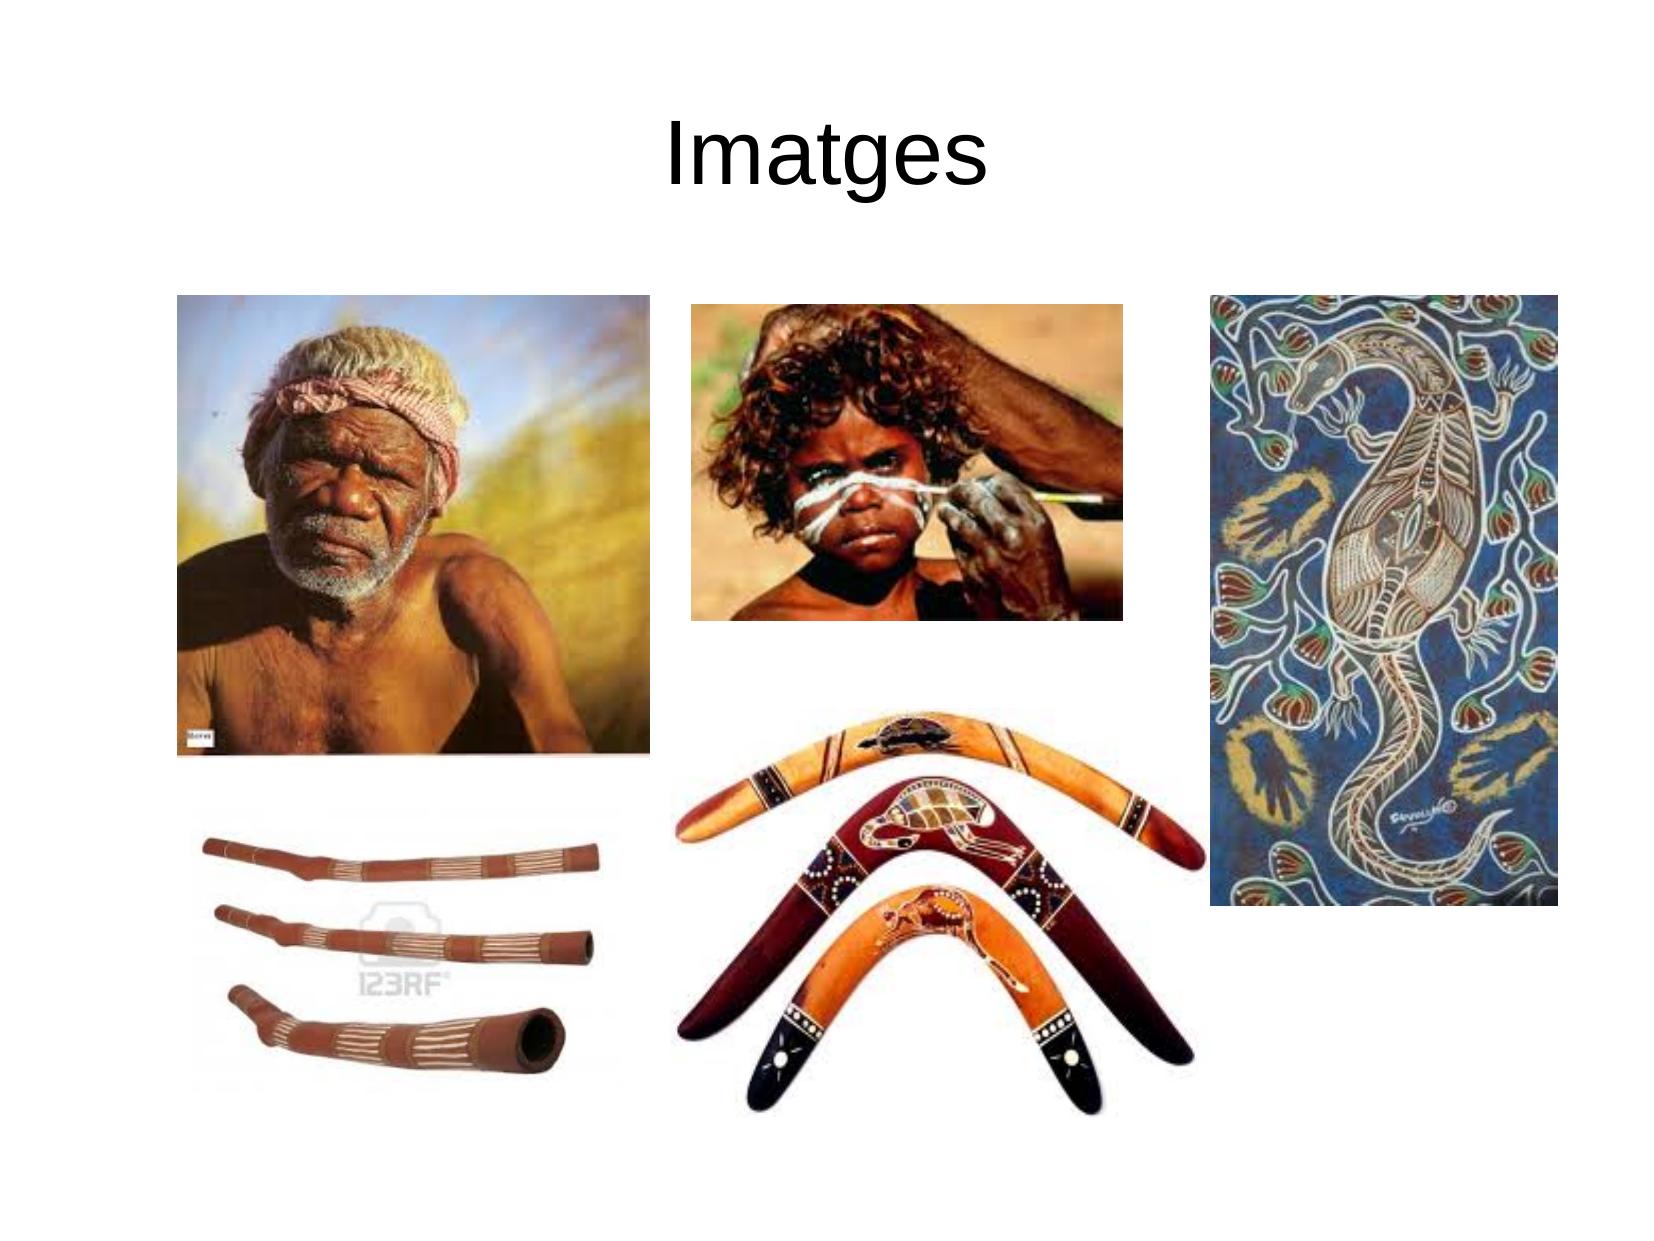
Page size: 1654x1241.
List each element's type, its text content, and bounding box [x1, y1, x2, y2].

picture [190, 806, 621, 1093]
picture [670, 295, 1558, 1123]
picture [691, 304, 1123, 621]
picture [177, 295, 650, 758]
title Imatges [82, 49, 1571, 257]
